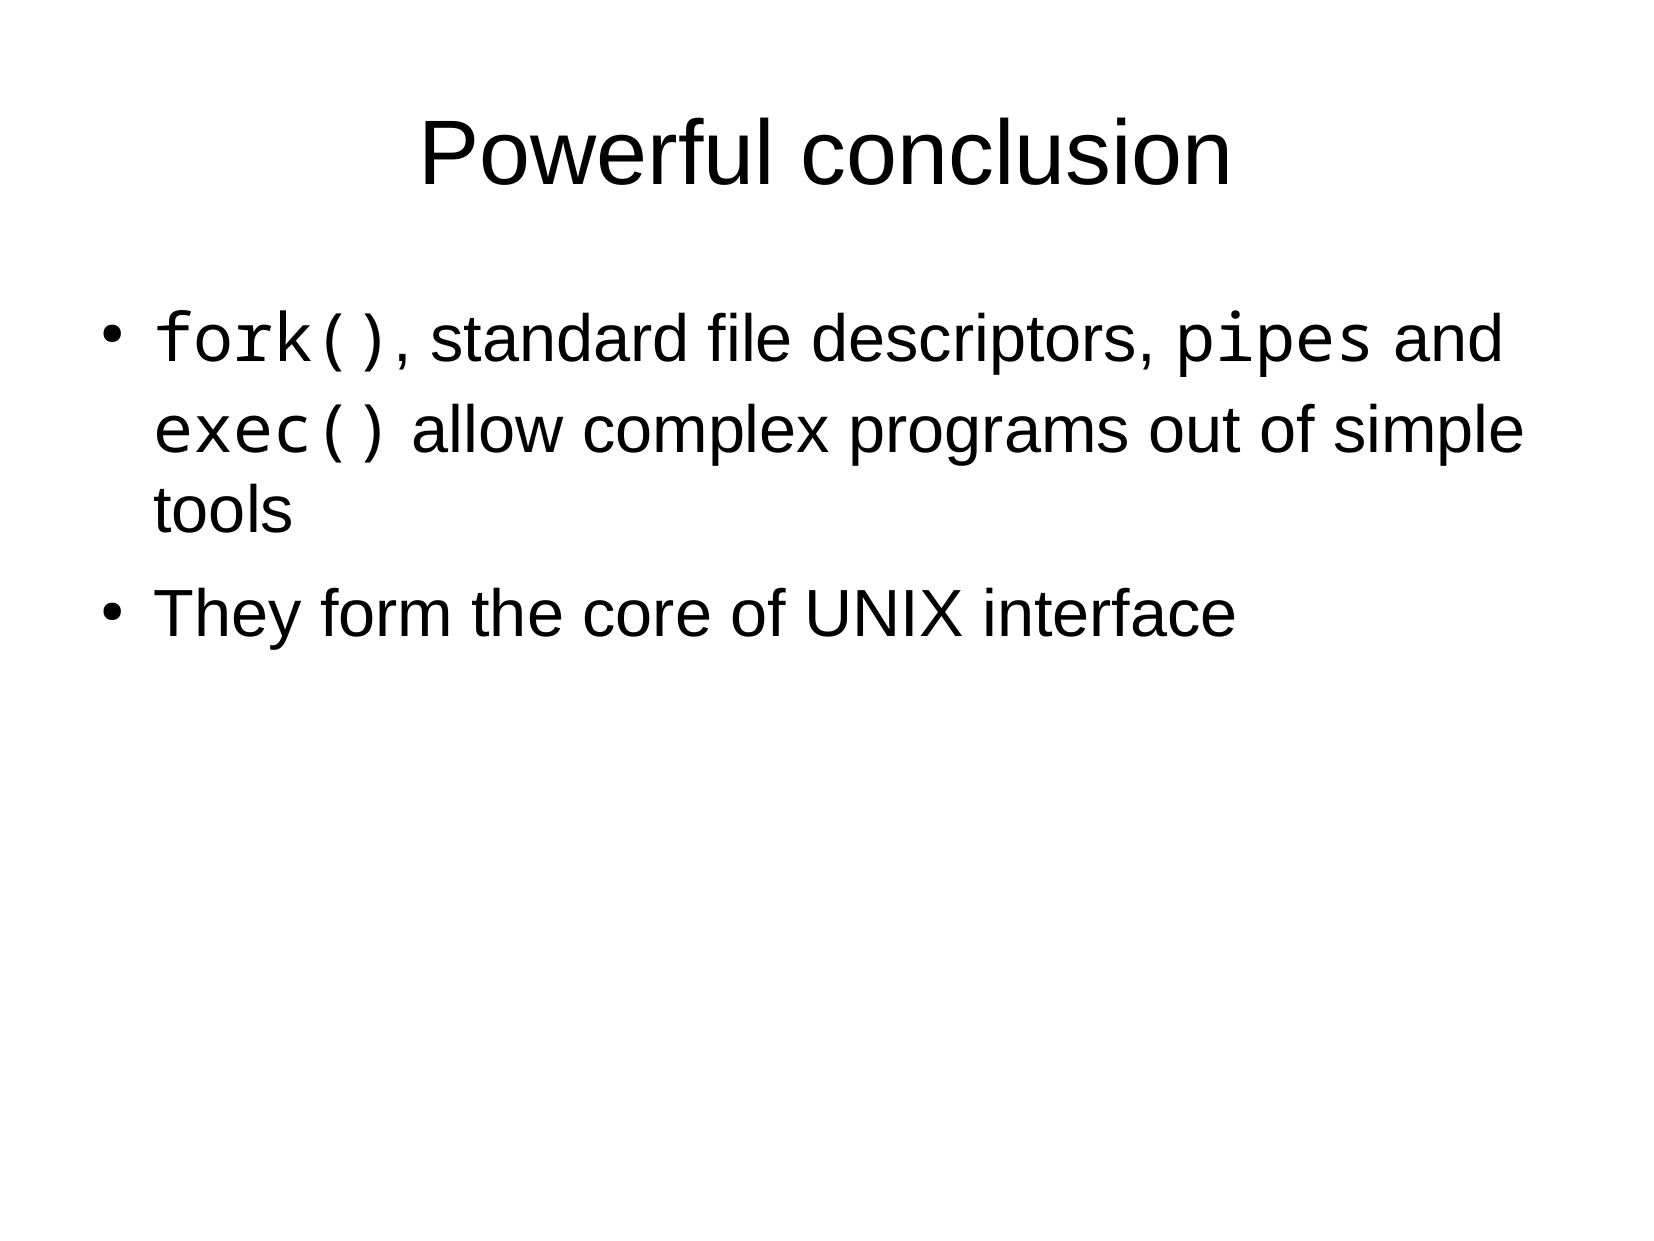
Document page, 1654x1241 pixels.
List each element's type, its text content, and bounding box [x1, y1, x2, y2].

title Powerful conclusion [82, 49, 1571, 257]
list fork(), standard file descriptors, pipes and exec() allow complex programs out of simple tools They form the core of UNIX interface [82, 290, 1571, 1010]
